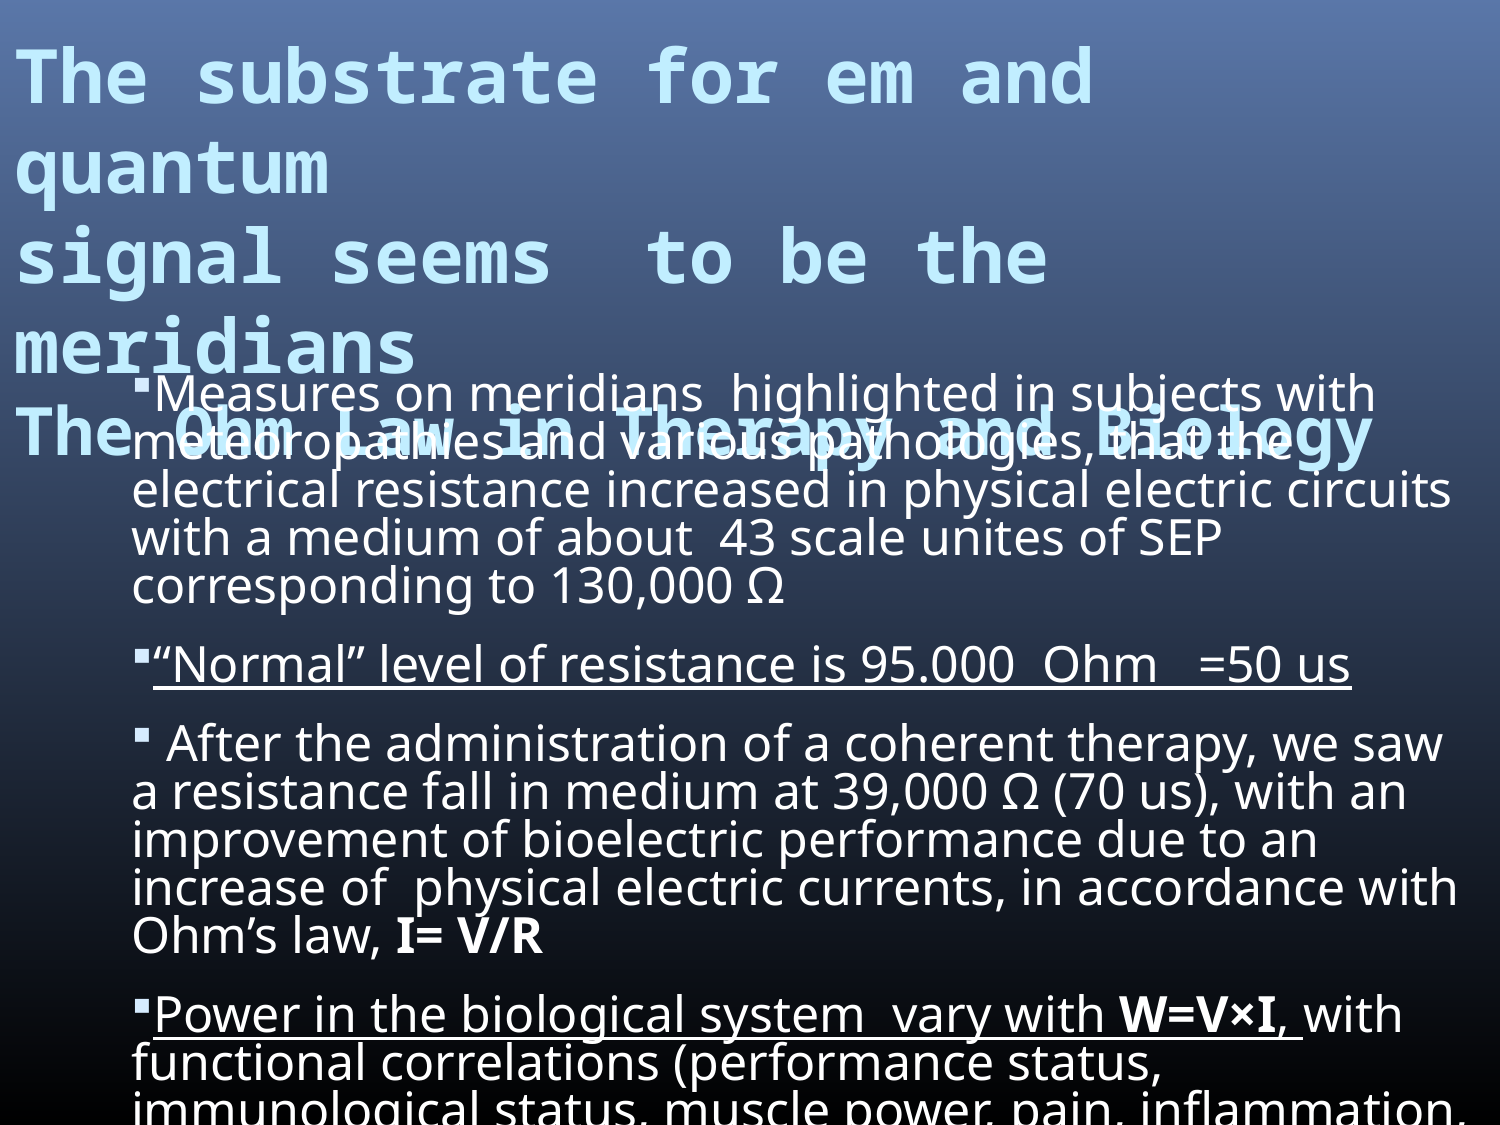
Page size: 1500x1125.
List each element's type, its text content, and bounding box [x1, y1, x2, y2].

text_box The substrate for em and quantum signal seems to be the meridians The Ohm Law in Therapy and Biology [0, 20, 1451, 387]
text_box Measures on meridians highlighted in subjects with meteoropathies and various pathologies, that the electrical resistance increased in physical electric circuits with a medium of about 43 scale unites of SEP corresponding to 130,000 Ω “Normal” level of resistance is 95.000 Ohm =50 us After the administration of a coherent therapy, we saw a resistance fall in medium at 39,000 Ω (70 us), with an improvement of bioelectric performance due to an increase of physical electric currents, in accordance with Ohm’s law, I= V/R Power in the biological system vary with W=V×I, with functional correlations (performance status, immunological status, muscle power, pain, inflammation, allergy, dyspnea, etc.) [116, 365, 1500, 1125]
